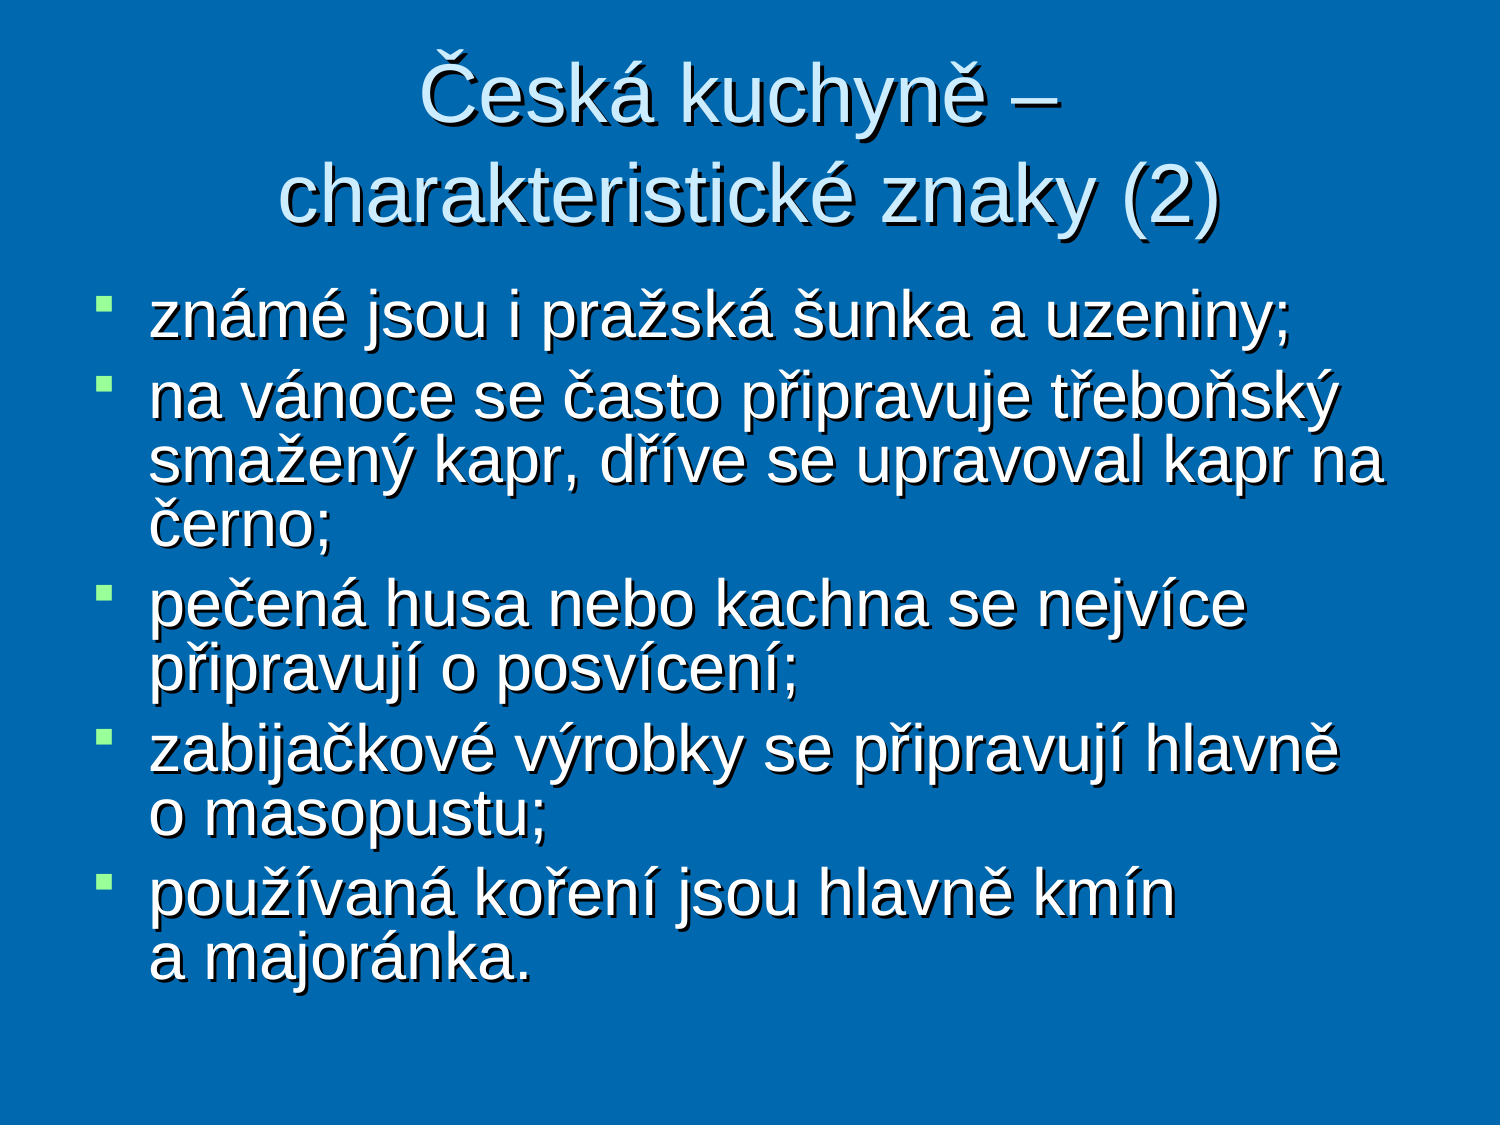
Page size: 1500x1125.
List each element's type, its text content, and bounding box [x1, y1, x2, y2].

title Česká kuchyně – charakteristické znaky (2) [75, 31, 1426, 247]
list známé jsou i pražská šunka a uzeniny; na vánoce se často připravuje třeboňský smažený kapr, dříve se upravoval kapr na černo; pečená husa nebo kachna se nejvíce připravují o posvícení; zabijačkové výrobky se připravují hlavně o masopustu; používaná koření jsou hlavně kmín a majoránka. [76, 278, 1427, 1052]
